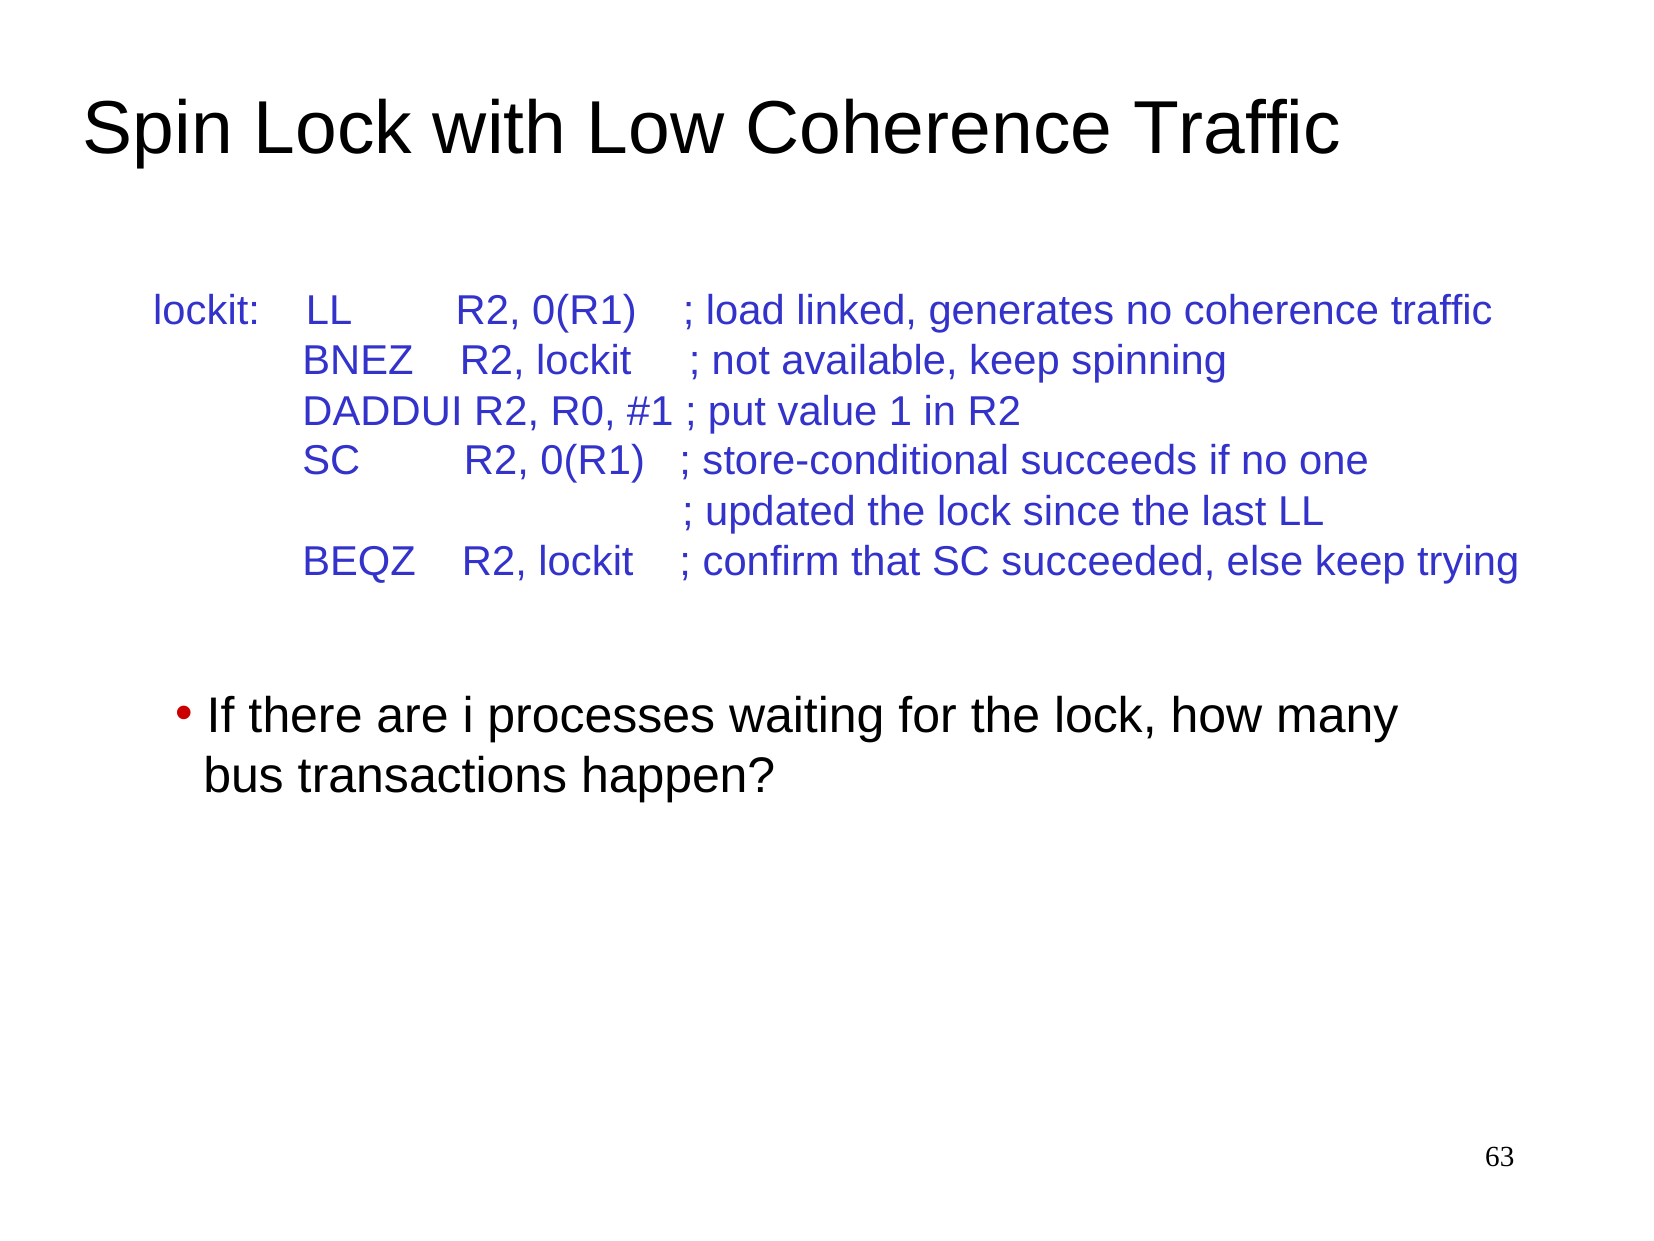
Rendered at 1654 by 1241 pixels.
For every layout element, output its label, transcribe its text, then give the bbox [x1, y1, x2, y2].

text_box <number> [1185, 1129, 1530, 1213]
text_box lockit: LL R2, 0(R1) ; load linked, generates no coherence traffic BNEZ R2, lockit ; not available, keep spinning DADDUI R2, R0, #1 ; put value 1 in R2 SC R2, 0(R1) ; store-conditional succeeds if no one ; updated the lock since the last LL BEQZ R2, lockit ; confirm that SC succeeded, else keep trying [138, 275, 1535, 592]
text_box If there are i processes waiting for the lock, how many bus transactions happen? [160, 675, 1415, 811]
text_box Spin Lock with Low Coherence Traffic [67, 71, 1357, 177]
